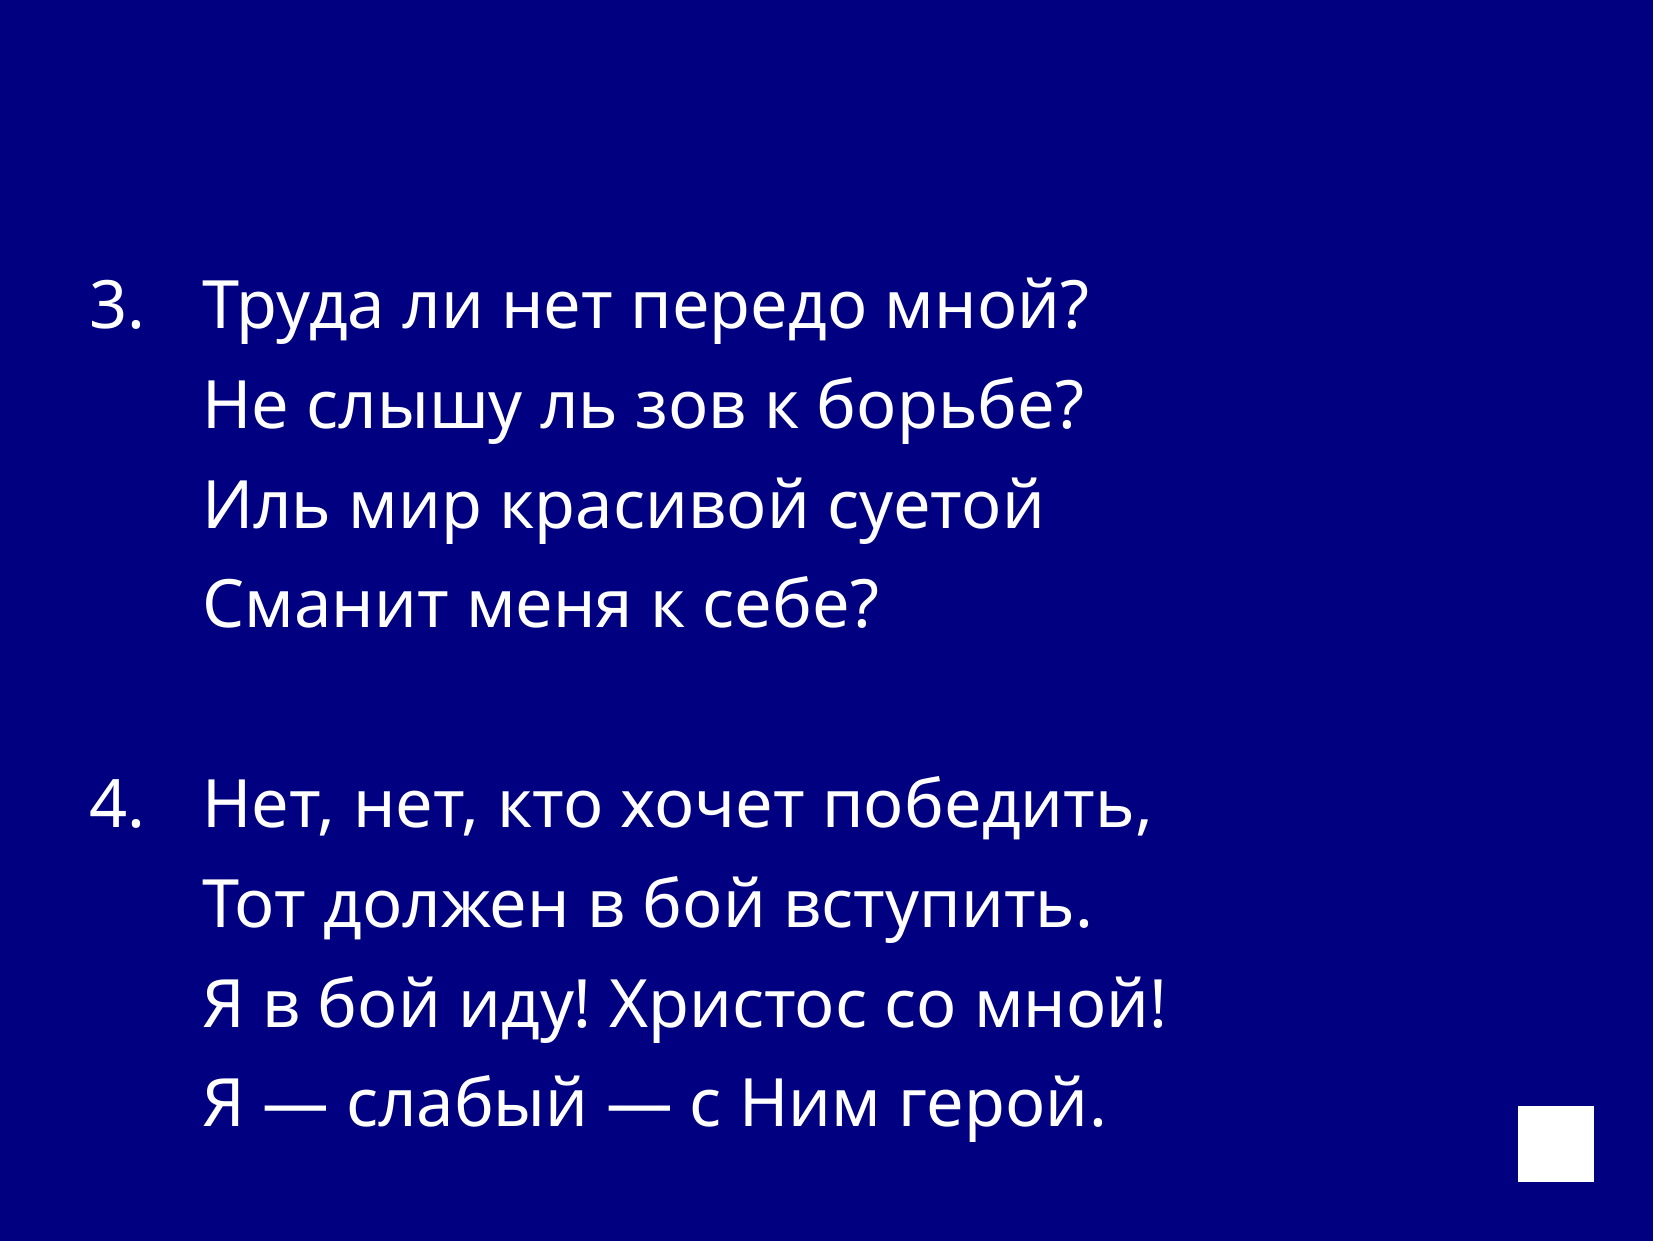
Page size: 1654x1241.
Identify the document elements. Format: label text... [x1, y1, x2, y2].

text_box 3. Труда ли нет передо мной? Не слышу ль зов к борьбе? Иль мир красивой суетой Сманит меня к себе? 4. Нет, нет, кто хочет победить, Тот должен в бой вступить. Я в бой иду! Христос со мной! Я — слабый — с Ним герой. [75, 150, 1576, 1163]
text_box [1518, 1106, 1594, 1182]
